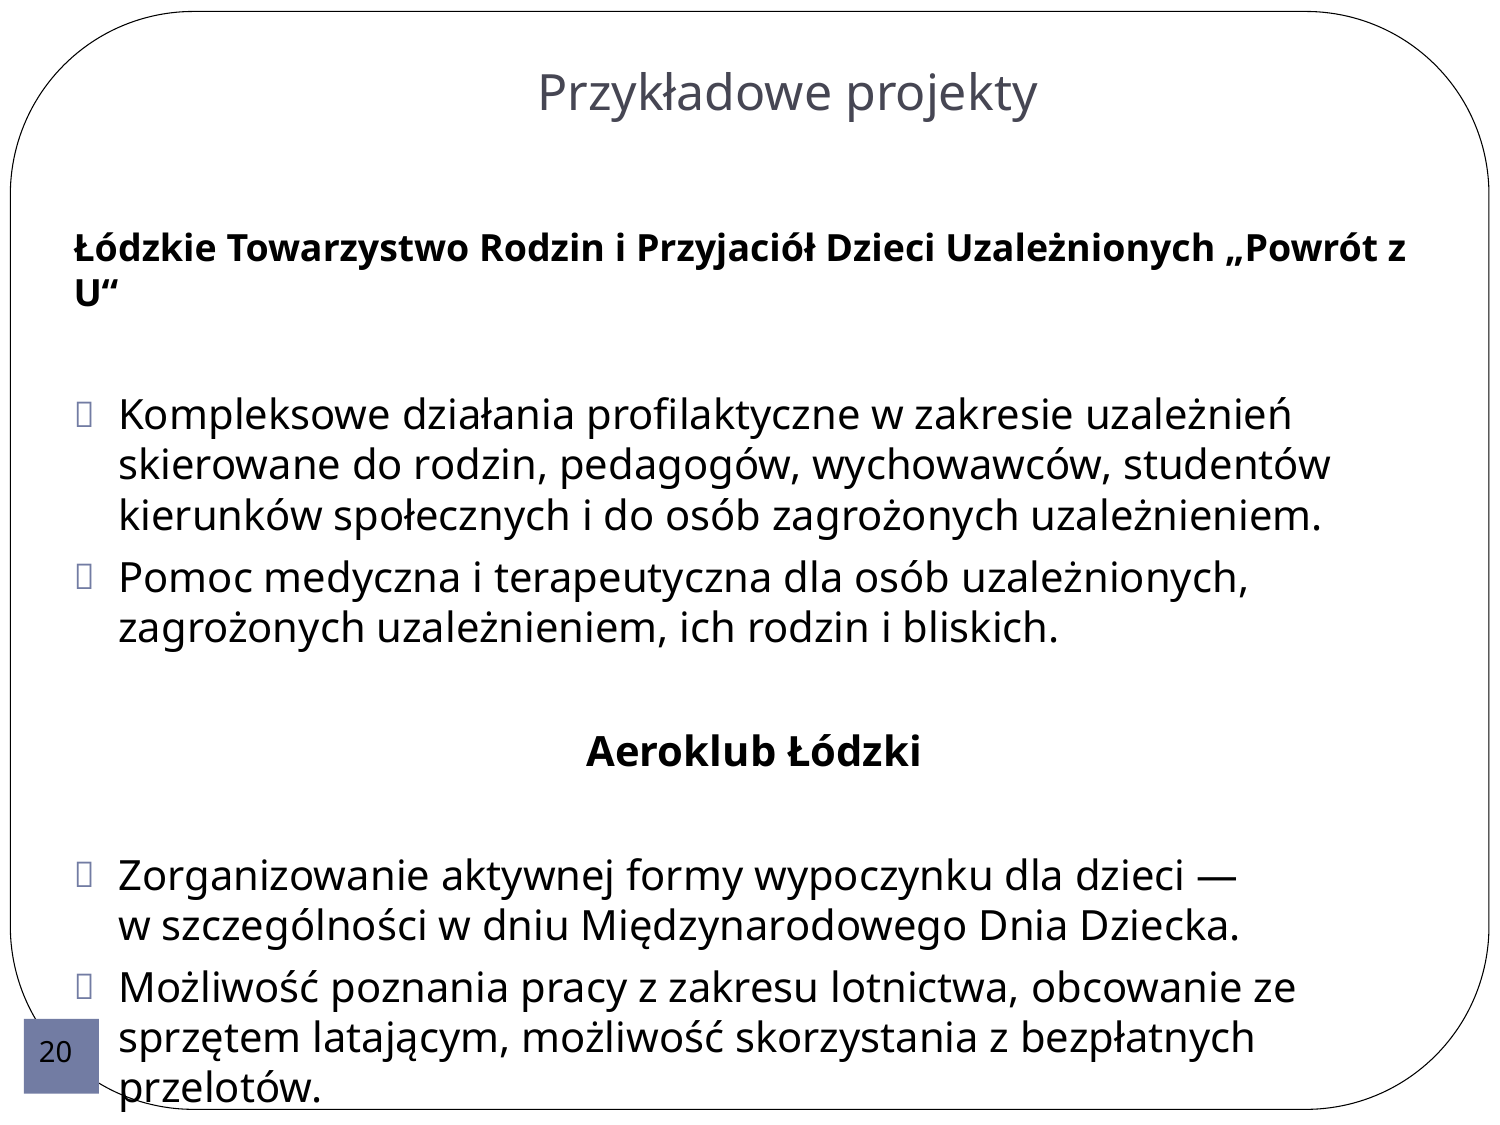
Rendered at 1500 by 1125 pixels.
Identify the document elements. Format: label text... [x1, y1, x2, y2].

title Przykładowe projekty [150, 45, 1425, 152]
list Łódzkie Towarzystwo Rodzin i Przyjaciół Dzieci Uzależnionych „Powrót z U“ Kompleksowe działania profilaktyczne w zakresie uzależnień skierowane do rodzin, pedagogów, wychowawców, studentów kierunków społecznych i do osób zagrożonych uzależnieniem. Pomoc medyczna i terapeutyczna dla osób uzależnionych, zagrożonych uzależnieniem, ich rodzin i bliskich. Aeroklub Łódzki Zorganizowanie aktywnej formy wypoczynku dla dzieci — w szczególności w dniu Międzynarodowego Dnia Dziecka. Możliwość poznania pracy z zakresu lotnictwa, obcowanie ze sprzętem latającym, możliwość skorzystania z bezpłatnych przelotów. [58, 152, 1450, 1102]
slide_number <numer> [23, 1018, 99, 1094]
